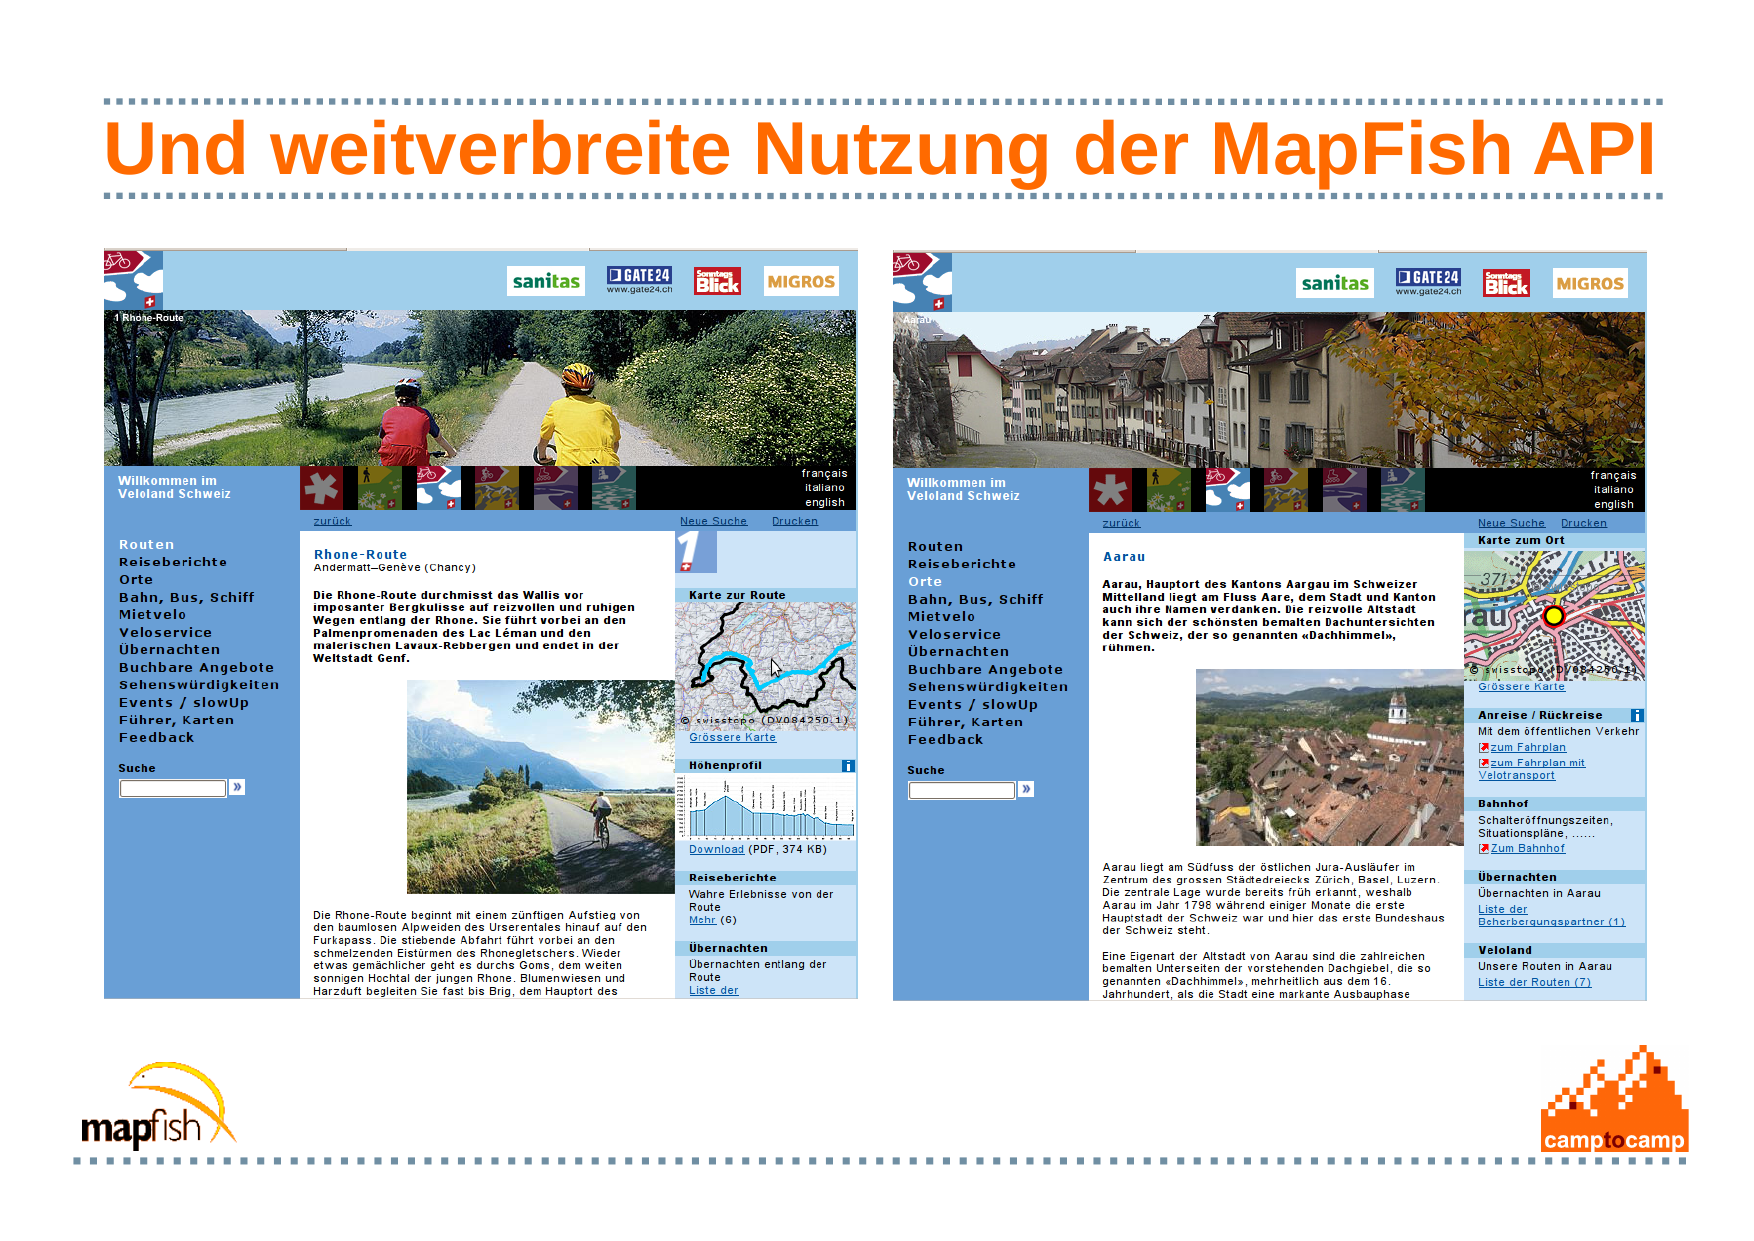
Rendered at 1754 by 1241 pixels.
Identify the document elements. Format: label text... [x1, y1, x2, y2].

picture [1541, 1045, 1689, 1152]
picture [893, 250, 1647, 1001]
title Und weitverbreite Nutzung der MapFish API [103, 104, 1660, 193]
picture [82, 1062, 237, 1151]
picture [104, 248, 858, 1000]
